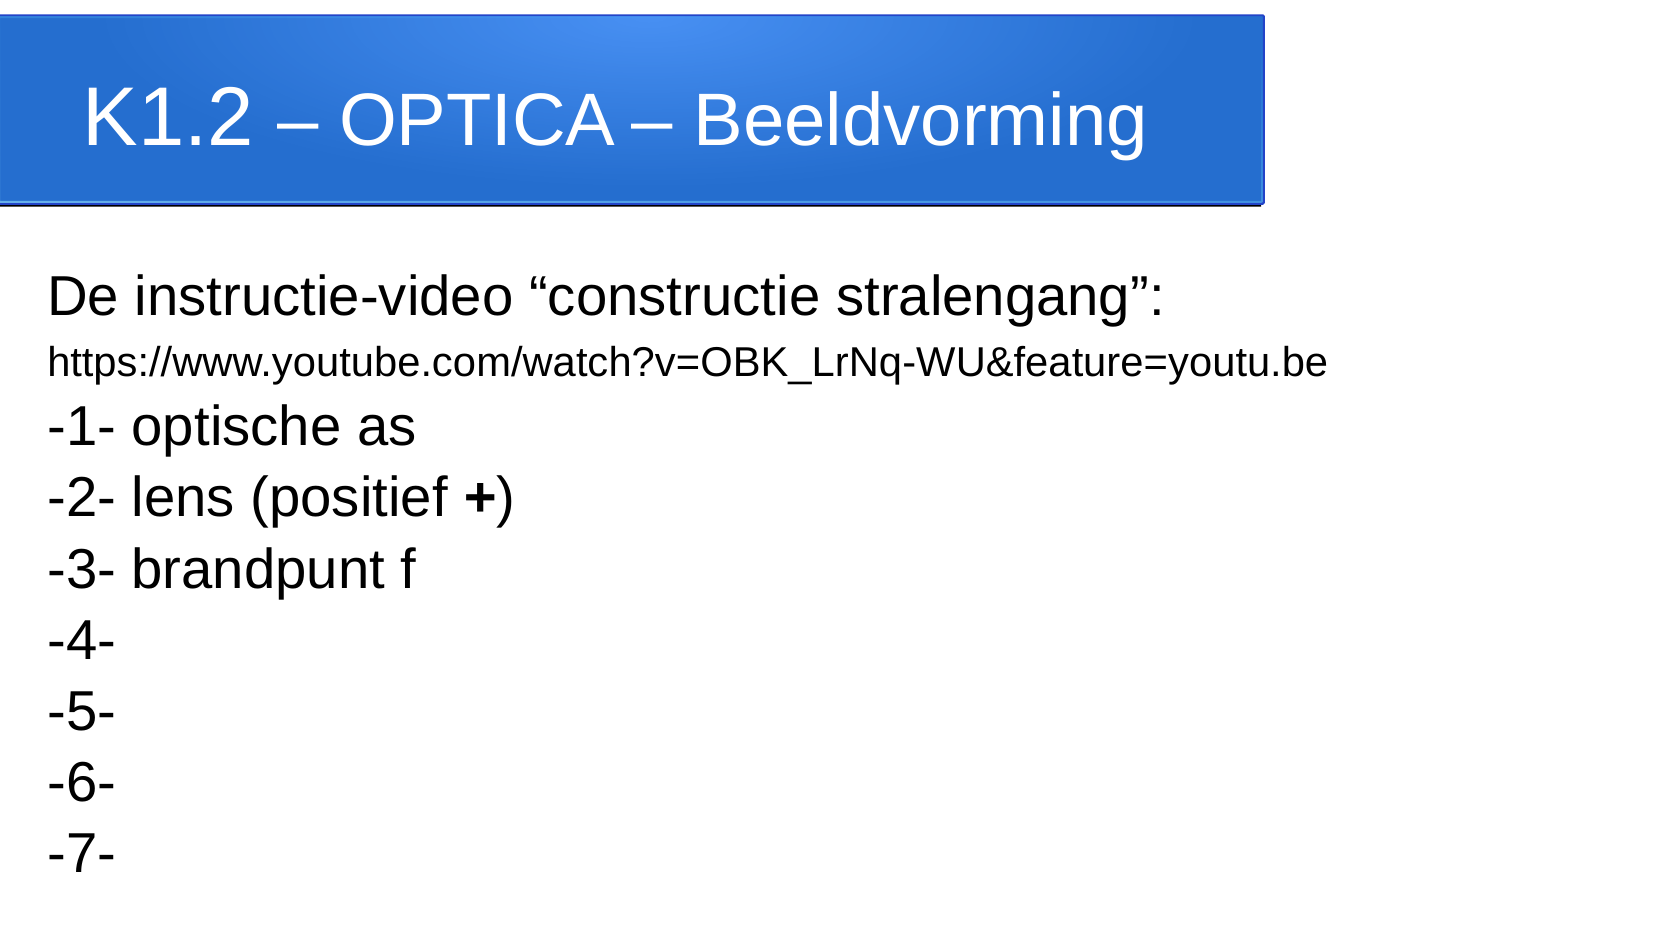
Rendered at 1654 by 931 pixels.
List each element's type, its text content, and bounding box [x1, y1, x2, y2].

subtitle De instructie-video “constructie stralengang”: https://www.youtube.com/watch?v=OBK_LrNq-WU&feature=youtu.be -1- optische as -2- lens (positief +) -3- brandpunt f -4- -5- -6- -7- [47, 236, 1607, 922]
title K1.2 – OPTICA – Beeldvorming [82, 35, 1235, 189]
